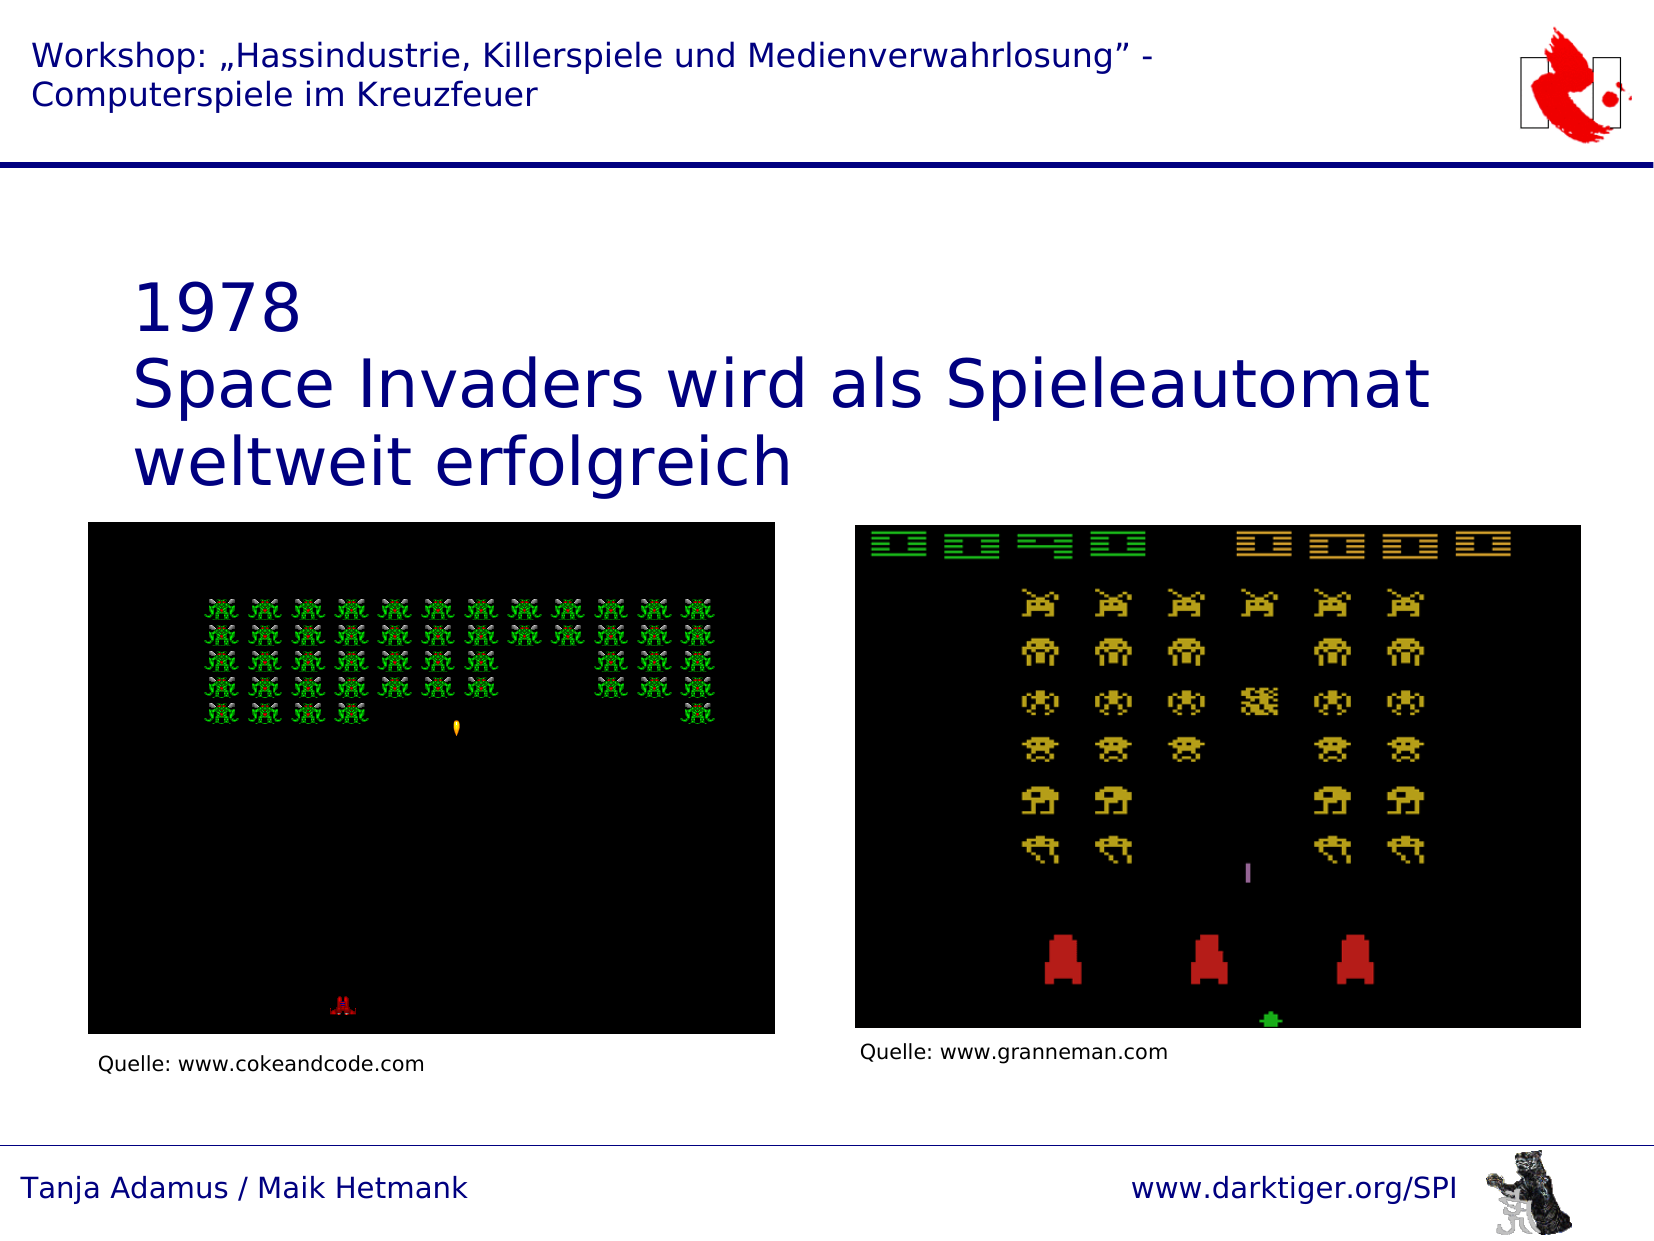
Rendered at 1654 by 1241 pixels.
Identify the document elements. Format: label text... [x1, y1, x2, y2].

picture [1503, 16, 1632, 148]
text_box Quelle: www.cokeandcode.com [83, 1045, 440, 1085]
picture [88, 522, 775, 1034]
picture [1486, 1150, 1572, 1235]
picture [855, 525, 1581, 1028]
text_box Space Invaders wird als Spieleautomat weltweit erfolgreich [118, 338, 1595, 509]
text_box Quelle: www.granneman.com [844, 1033, 1184, 1073]
text_box 1978 [118, 261, 1152, 338]
text_box Workshop: „Hassindustrie, Killerspiele und Medienverwahrlosung” - Computerspiele im Kreuzfeuer [16, 29, 1418, 178]
